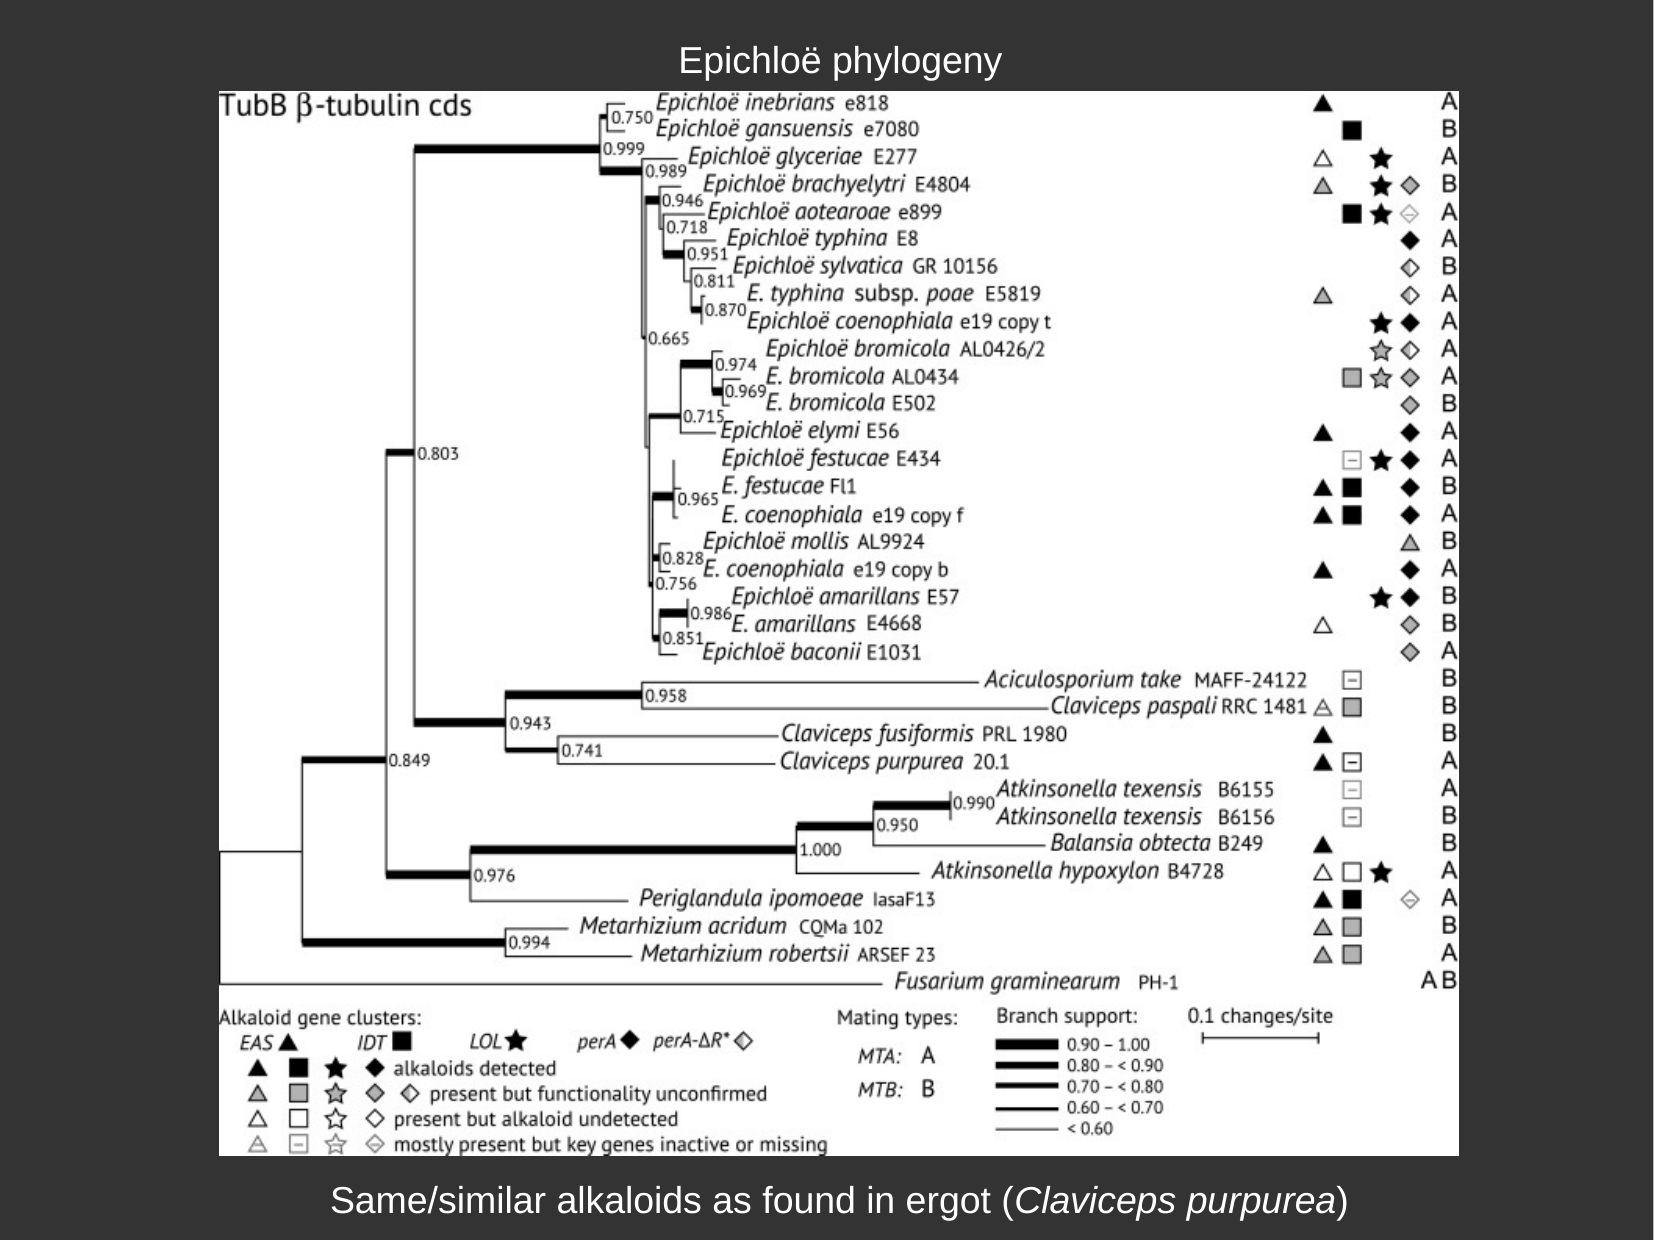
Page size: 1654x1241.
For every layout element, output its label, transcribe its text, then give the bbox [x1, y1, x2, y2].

text_box Same/similar alkaloids as found in ergot (Claviceps purpurea) [218, 1171, 1461, 1229]
text_box Epichloë phylogeny [206, 32, 1475, 90]
picture [219, 91, 1459, 1156]
